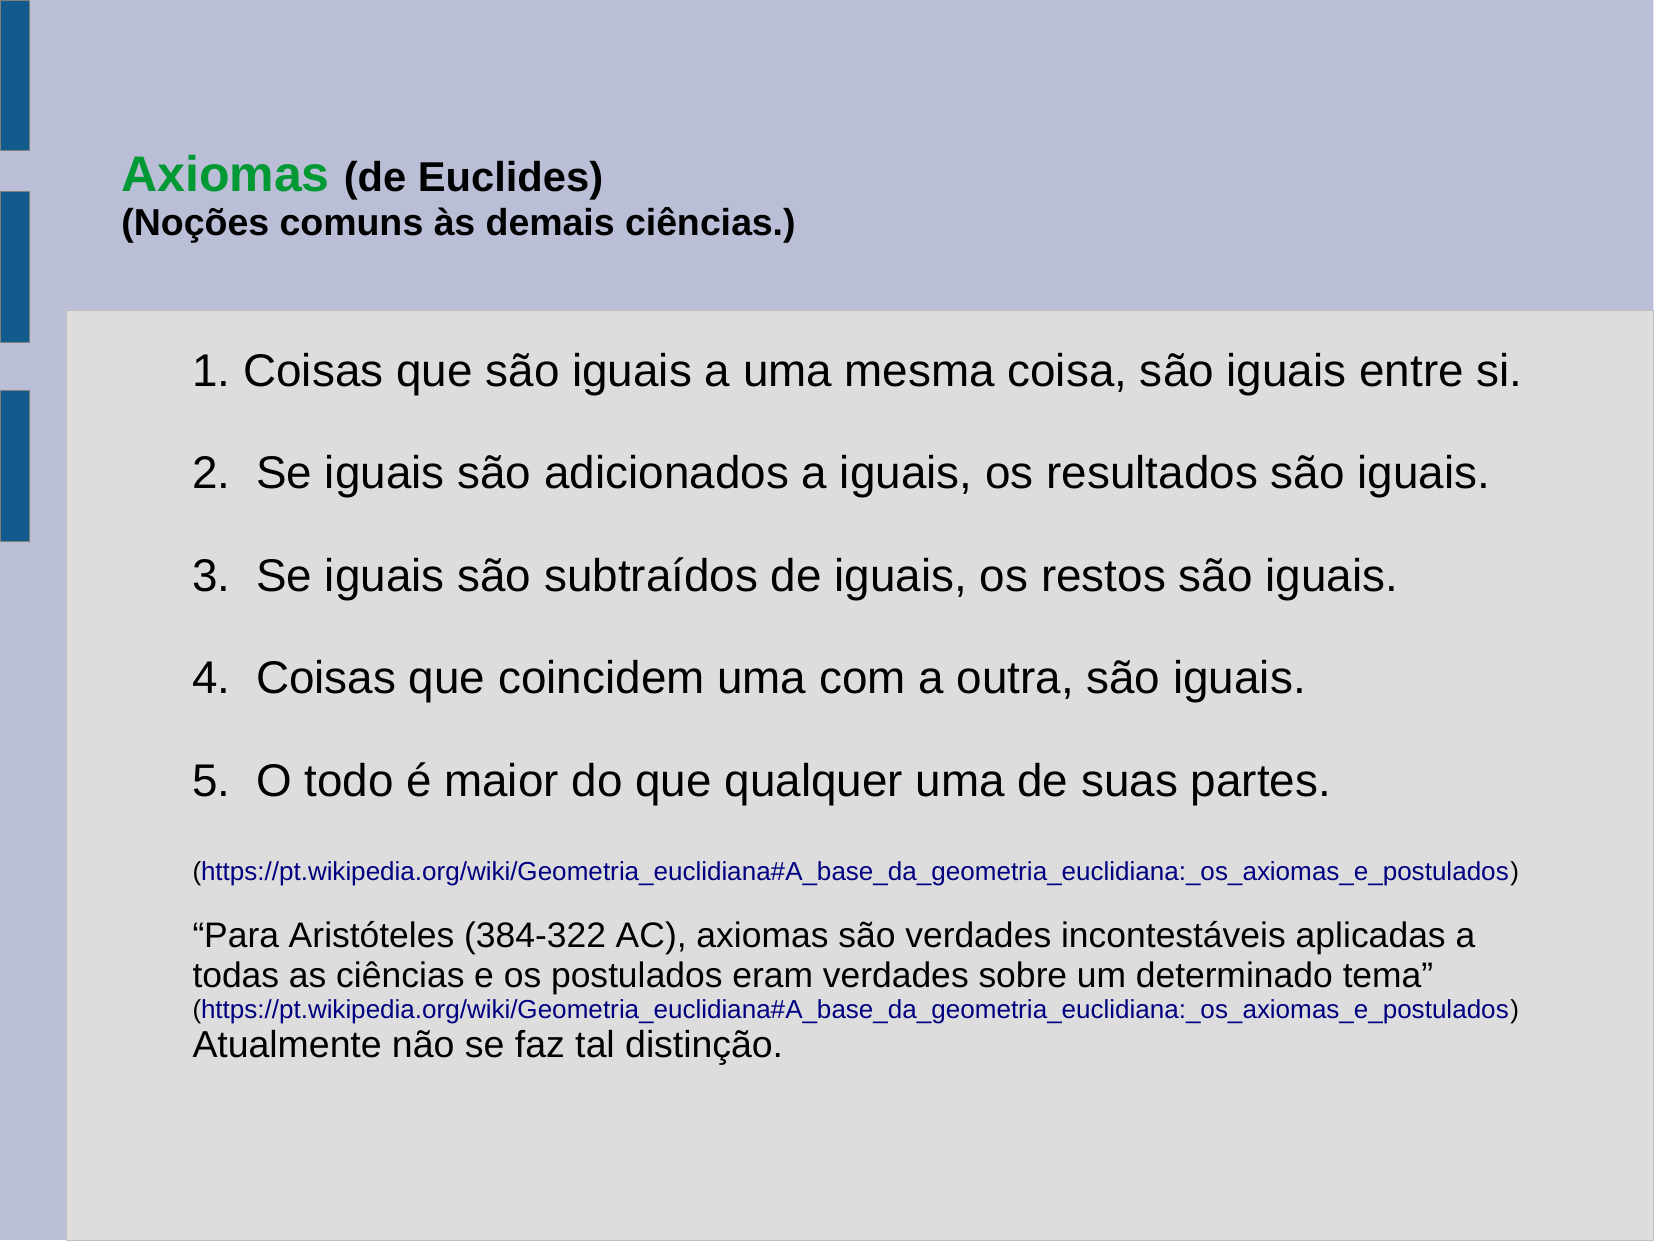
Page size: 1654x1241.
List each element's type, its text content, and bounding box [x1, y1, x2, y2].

title Axiomas (de Euclides) (Noções comuns às demais ciências.) [121, 91, 1534, 299]
list 1. Coisas que são iguais a uma mesma coisa, são iguais entre si. 2. Se iguais são adicionados a iguais, os resultados são iguais. 3. Se iguais são subtraídos de iguais, os restos são iguais. 4. Coisas que coincidem uma com a outra, são iguais. 5. O todo é maior do que qualquer uma de suas partes. (https://pt.wikipedia.org/wiki/Geometria_euclidiana#A_base_da_geometria_euclidiana:_os_axiomas_e_postulados) “Para Aristóteles (384-322 AC), axiomas são verdades incontestáveis aplicadas a todas as ciências e os postulados eram verdades sobre um determinado tema” (https://pt.wikipedia.org/wiki/Geometria_euclidiana#A_base_da_geometria_euclidiana:_os_axiomas_e_postulados) Atualmente não se faz tal distinção. [121, 344, 1534, 1127]
